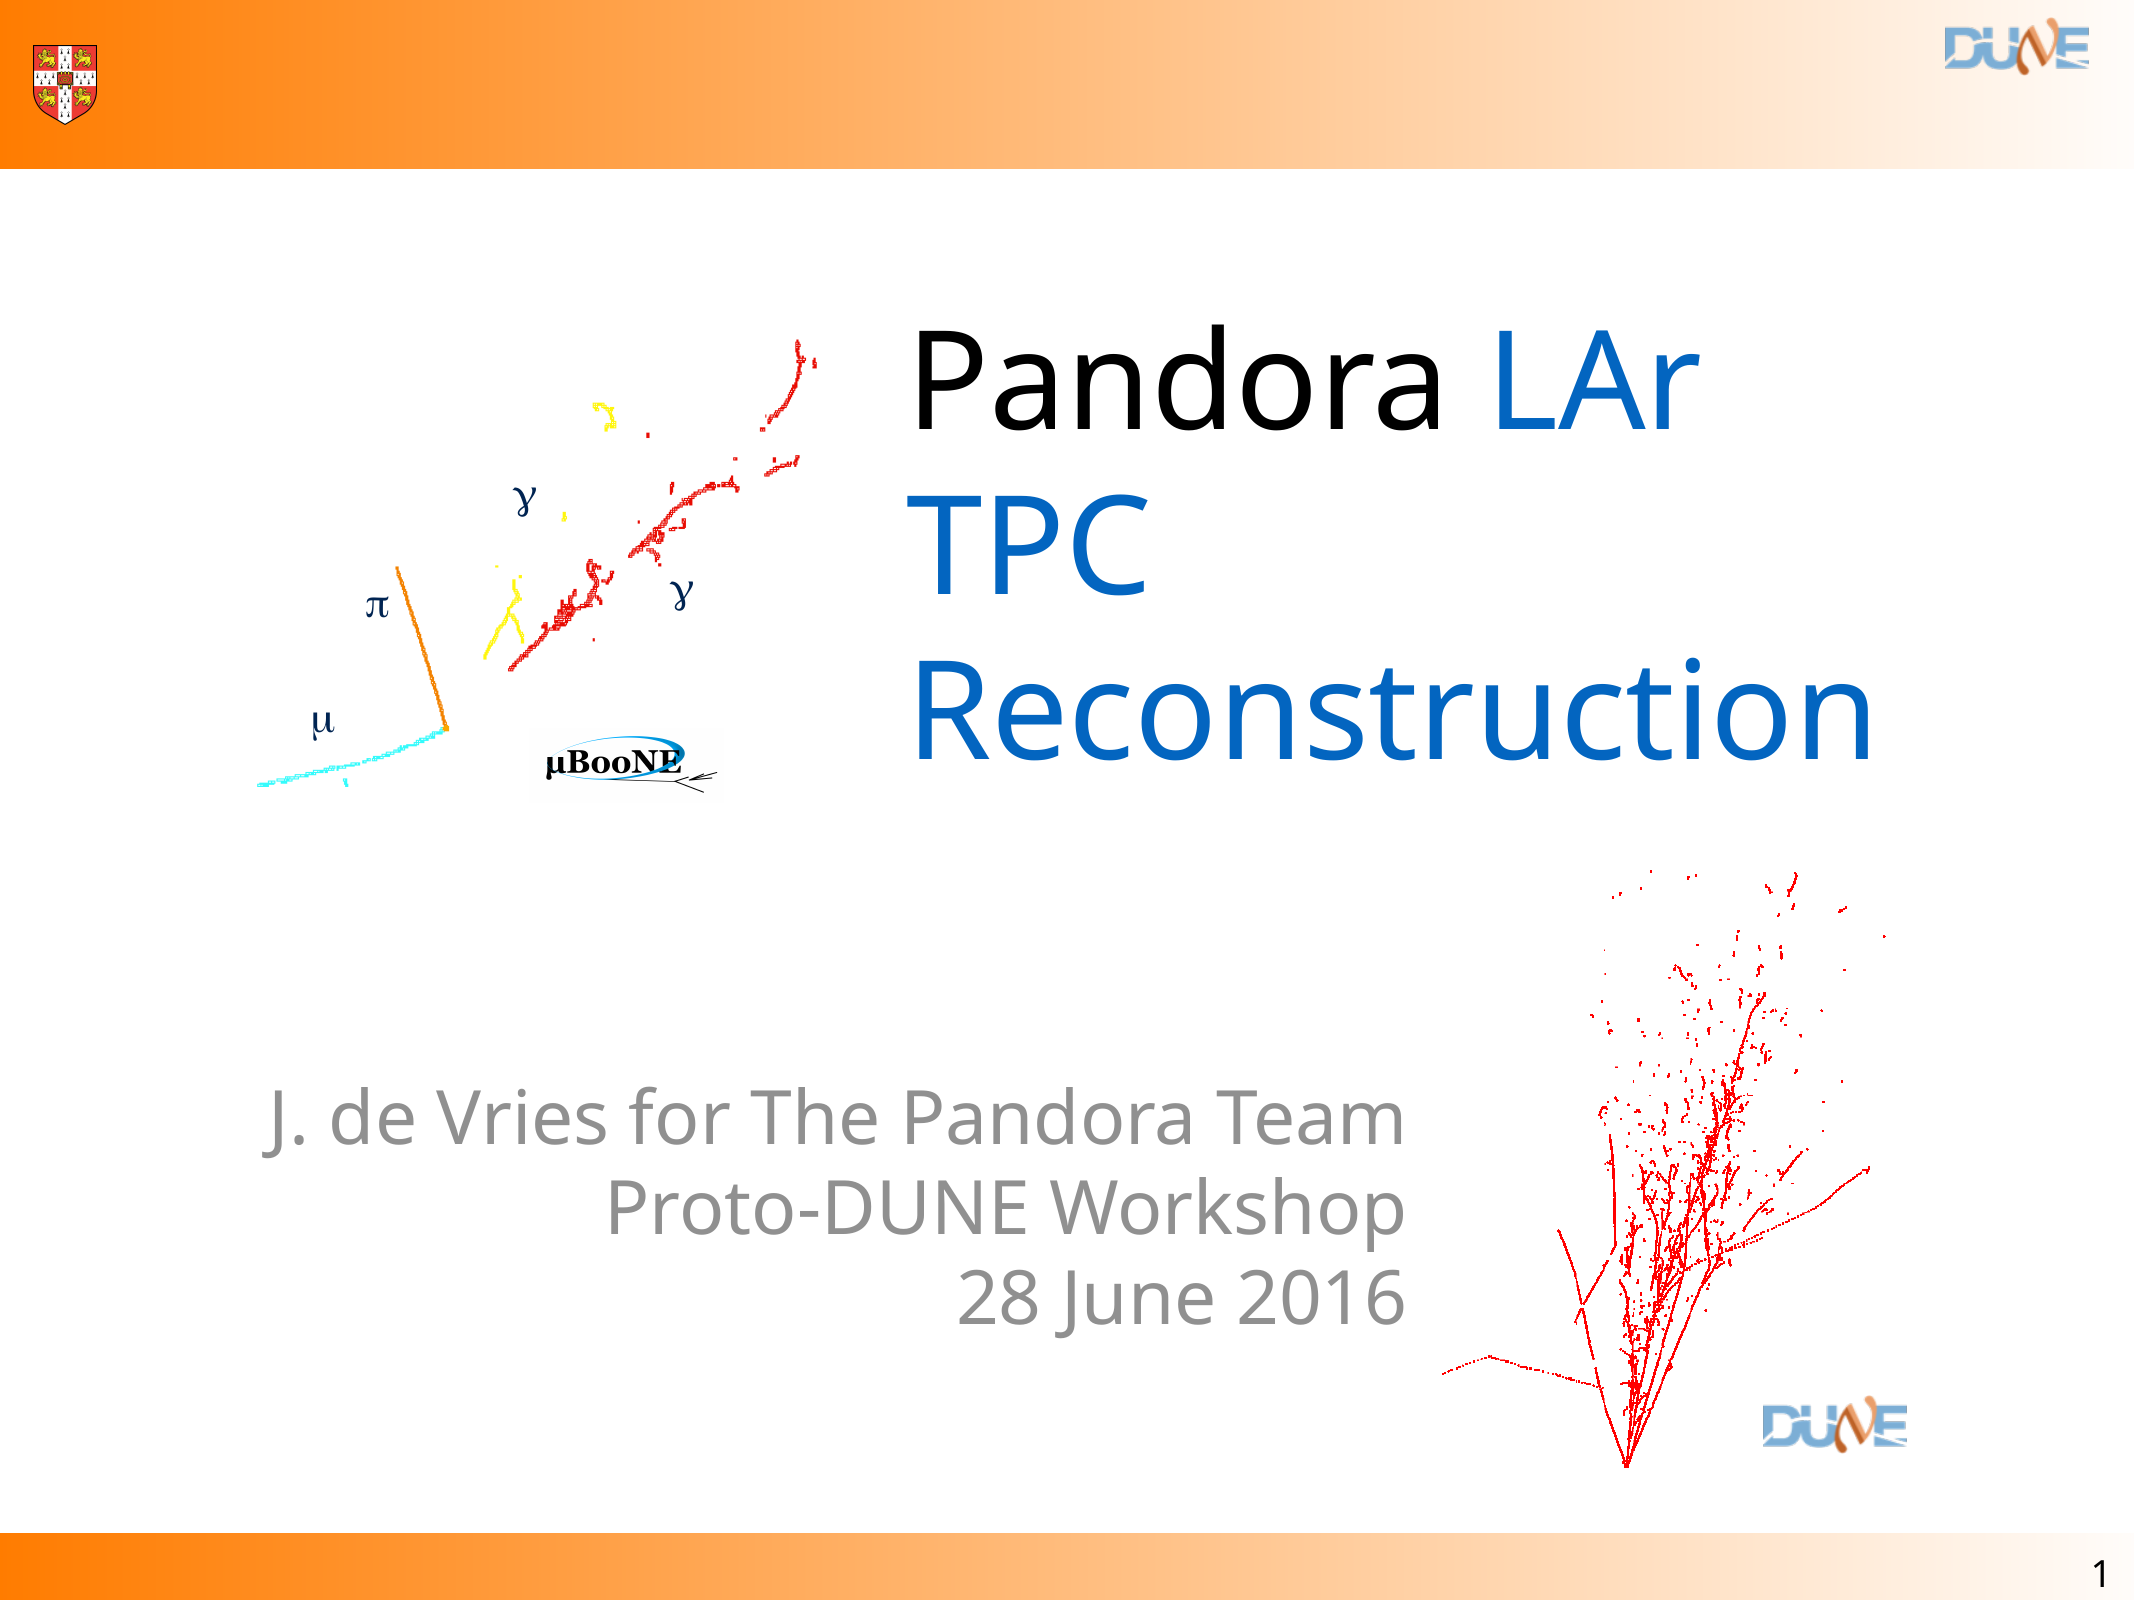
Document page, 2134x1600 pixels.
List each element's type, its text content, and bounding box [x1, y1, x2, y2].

picture [33, 45, 97, 125]
text_box m [301, 673, 353, 757]
text_box <number> [942, 0, 949, 169]
picture [254, 331, 820, 803]
picture [1944, 17, 2090, 76]
text_box <number> [2082, 1541, 2120, 1600]
picture [1434, 862, 1908, 1476]
text_box J. de Vries for The Pandora Team Proto-DUNE Workshop 28 June 2016 [60, 1042, 1417, 1367]
text_box g [504, 448, 556, 533]
text_box w [cm] [433, 1533, 437, 1600]
text_box MicroBooNE simulation: BNB νμ CC QEL μ, p [559, 0, 565, 169]
text_box p [357, 558, 408, 643]
text_box g [661, 543, 712, 627]
text_box w [cm] [433, 0, 437, 169]
text_box Pandora LAr TPC Reconstruction [897, 283, 1989, 796]
